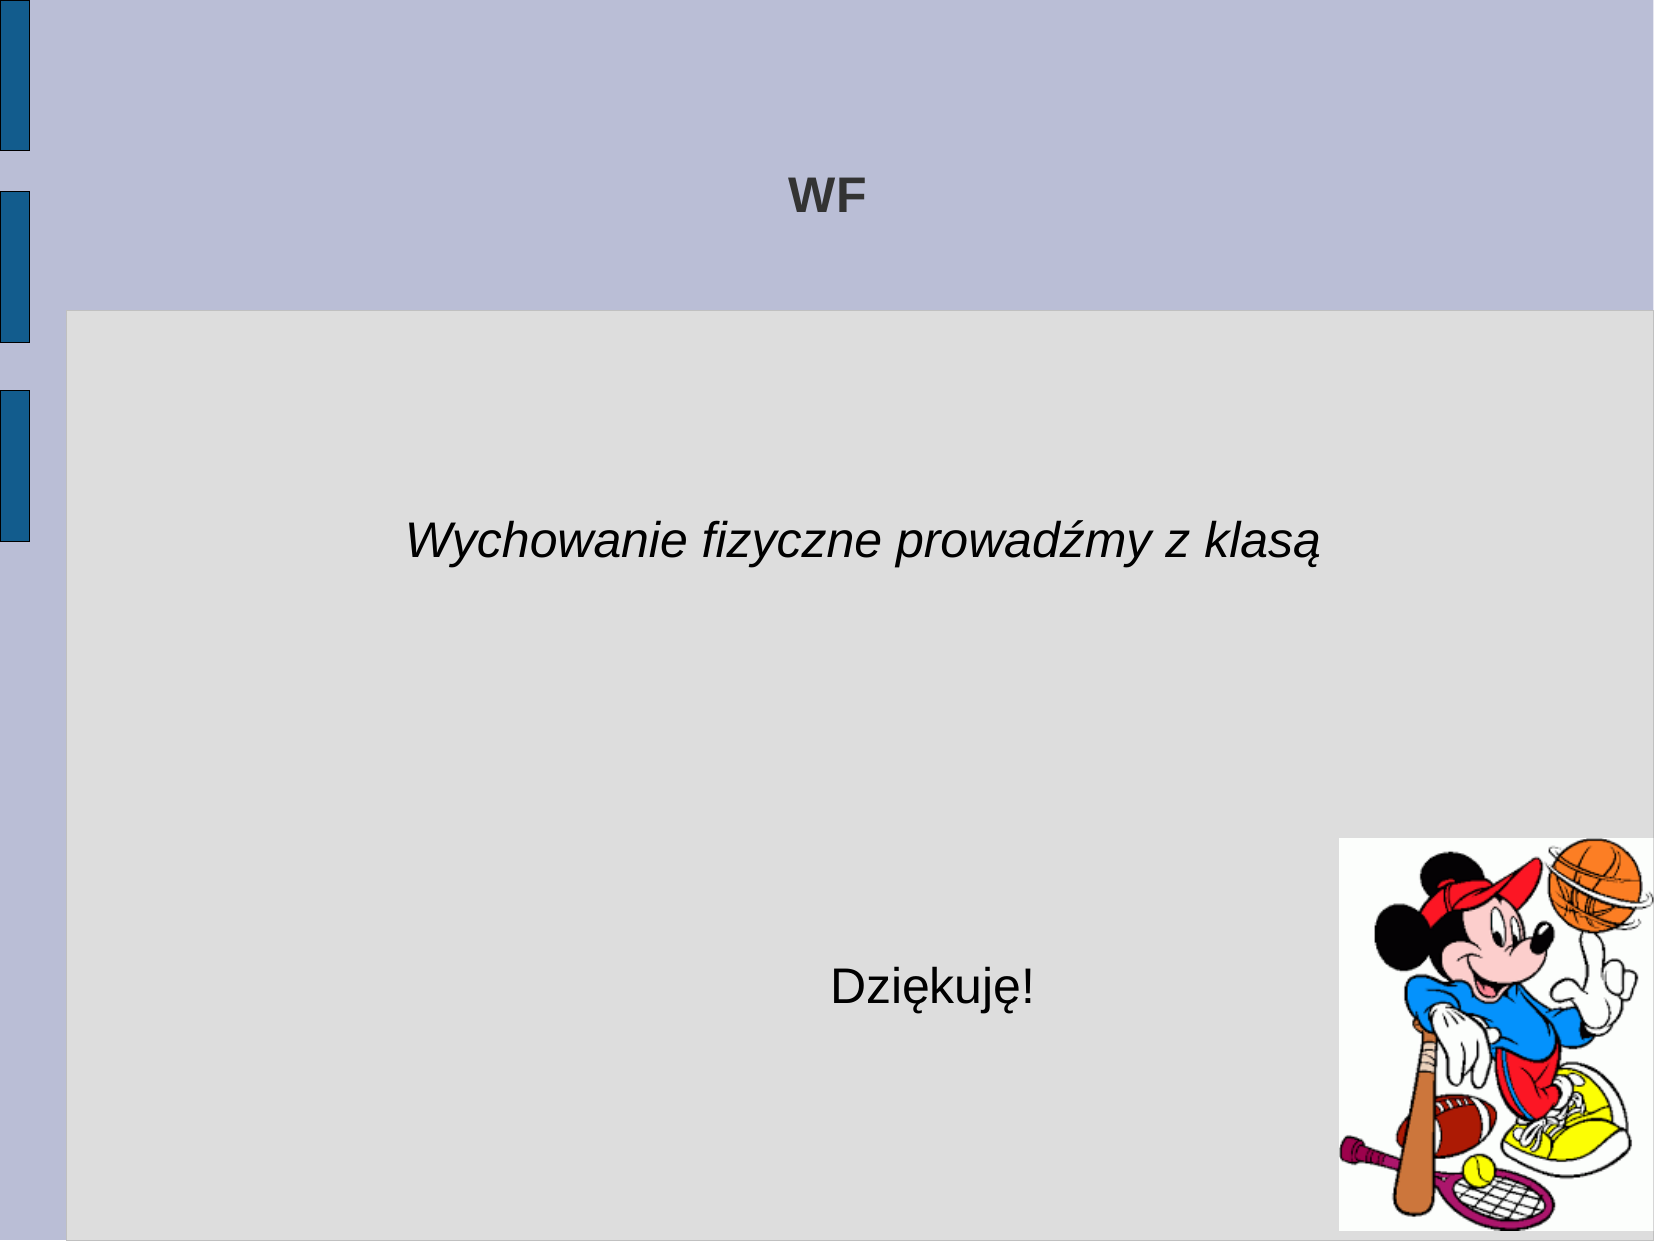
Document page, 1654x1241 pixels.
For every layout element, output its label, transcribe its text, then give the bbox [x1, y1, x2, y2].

title WF [121, 91, 1534, 299]
picture [1339, 838, 1654, 1231]
list Wychowanie fizyczne prowadźmy z klasą Dziękuję! [121, 344, 1534, 1127]
